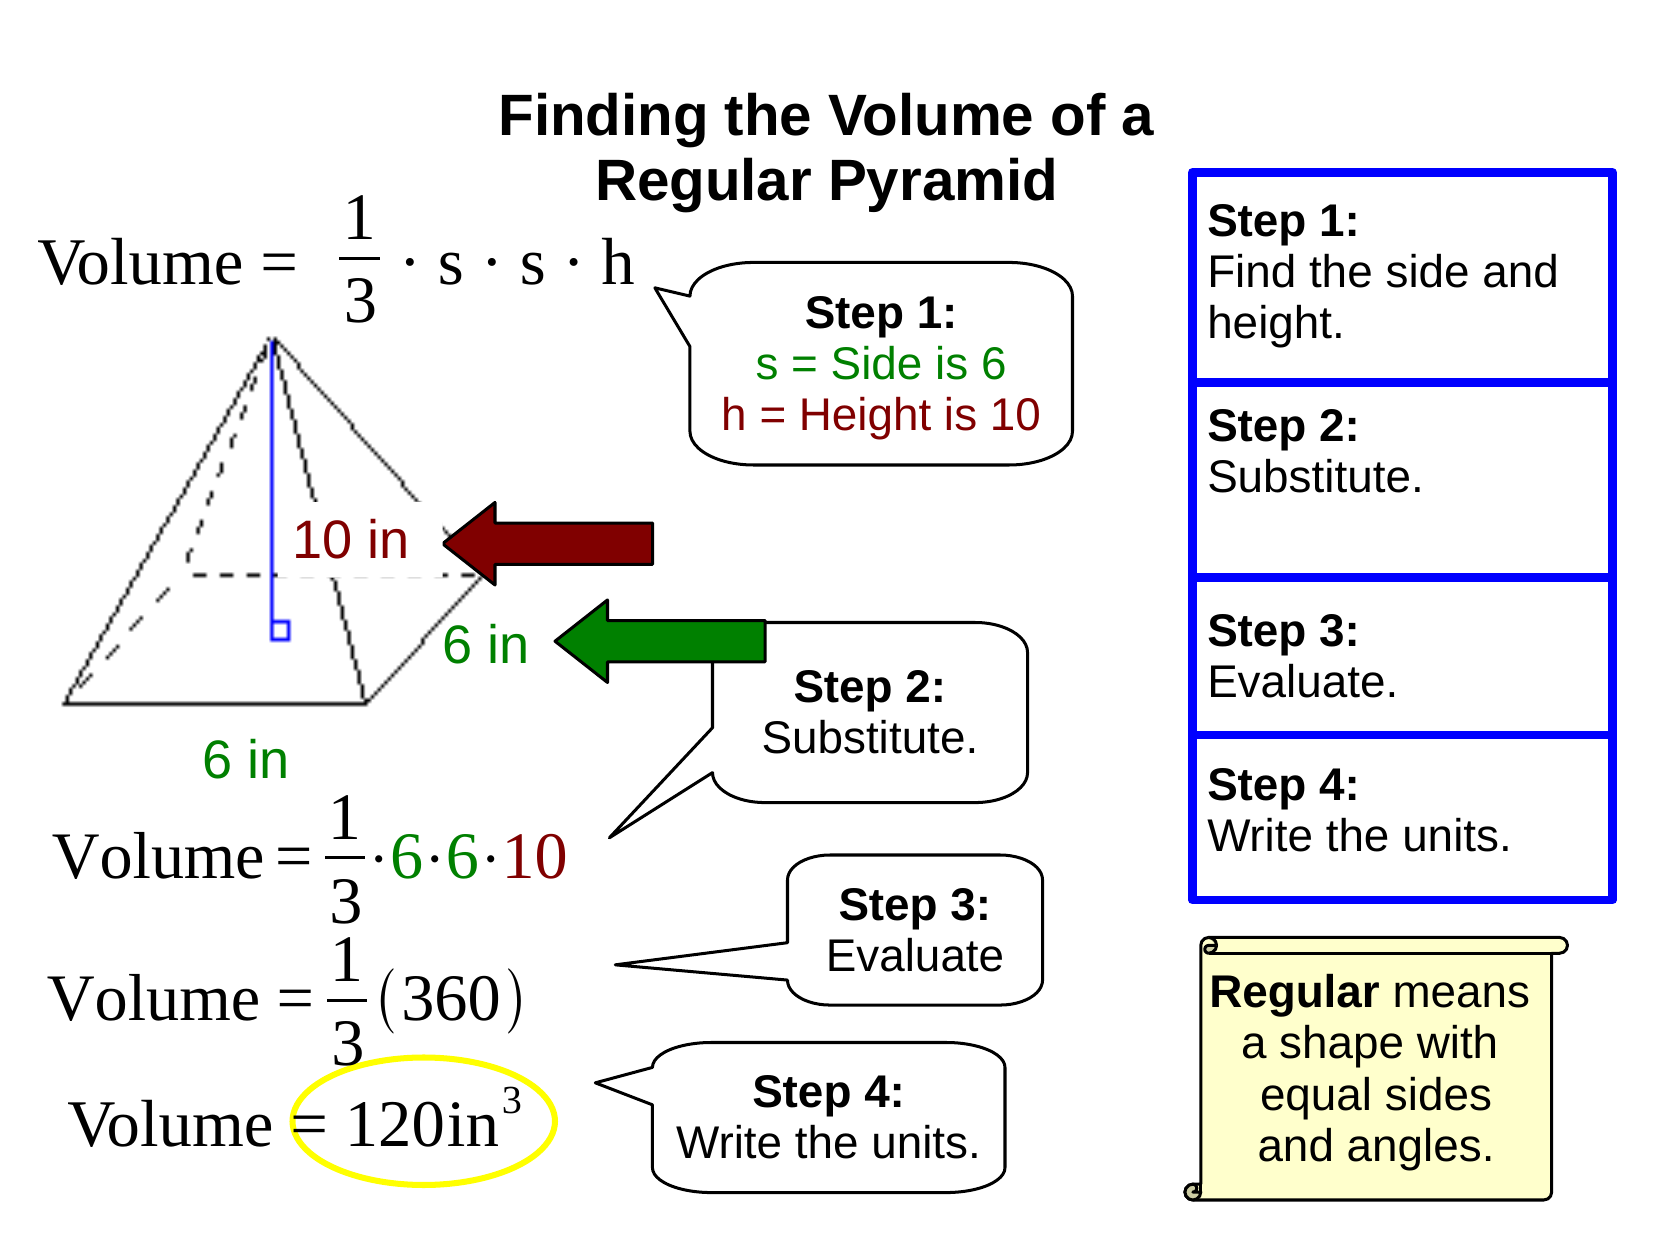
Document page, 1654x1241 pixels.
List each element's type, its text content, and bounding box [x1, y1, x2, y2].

text_box Step 4: Write the units. [595, 1042, 1006, 1193]
chart [330, 180, 390, 338]
text_box Step 1: Find the side and height. Step 2: Substitute. Step 3: Evaluate. Step 4: Write the units. [1197, 387, 1608, 573]
text_box Step 1: Find the side and height. Step 2: Substitute. Step 3: Evaluate. Step 4: Write the units. [1197, 582, 1608, 731]
text_box Step 1: Find the side and height. Step 2: Substitute. Step 3: Evaluate. Step 4: Write the units. [1197, 187, 1608, 378]
text_box Volume = 120 [52, 1080, 556, 1186]
text_box Volume = · s · s · h [22, 217, 1118, 349]
chart [37, 780, 574, 1161]
text_box 6 in [187, 721, 308, 780]
text_box 6 in [427, 607, 548, 683]
text_box Step 1: Find the side and height. Step 2: Substitute. Step 3: Evaluate. Step 4: Write the units. [1617, 187, 1621, 871]
text_box [555, 599, 766, 683]
text_box Finding the Volume of a Regular Pyramid [433, 75, 1220, 223]
text_box Regular means a shape with equal sides and angles. [1211, 937, 1568, 954]
picture [40, 349, 533, 751]
text_box 10 in [277, 502, 443, 578]
text_box Regular means a shape with equal sides and angles. [1193, 937, 1552, 1201]
text_box Step 1: s = Side is 6 h = Height is 10 [654, 262, 1073, 466]
text_box Step 1: Find the side and height. Step 2: Substitute. Step 3: Evaluate. Step 4: Write the units. [1197, 739, 1608, 871]
text_box Step 3: Evaluate [615, 855, 1043, 1006]
text_box Step 2: Substitute. [609, 622, 1028, 838]
text_box [443, 502, 653, 586]
